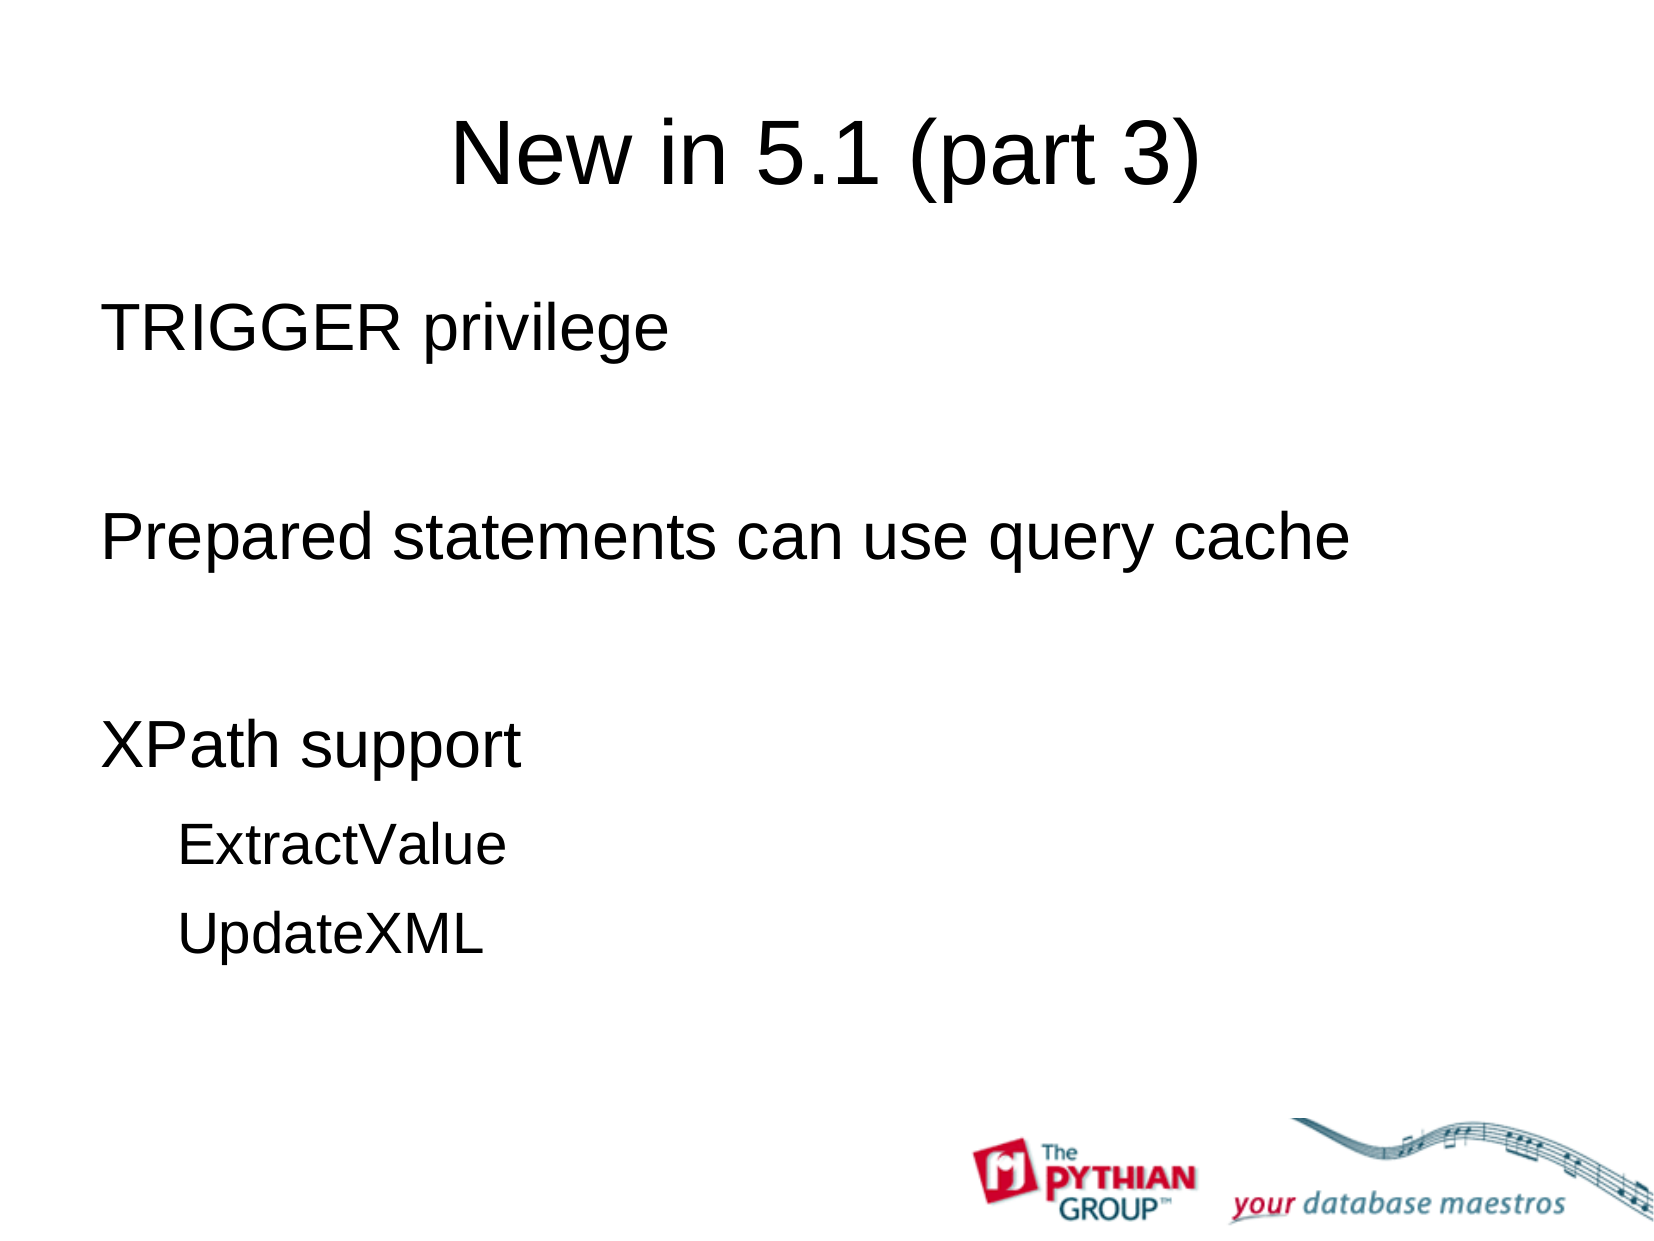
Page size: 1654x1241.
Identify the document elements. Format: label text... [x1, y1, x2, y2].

title New in 5.1 (part 3) [82, 49, 1571, 257]
picture [1571, 1118, 1654, 1241]
list TRIGGER privilege Prepared statements can use query cache XPath support ExtractValue UpdateXML [82, 290, 1571, 1241]
